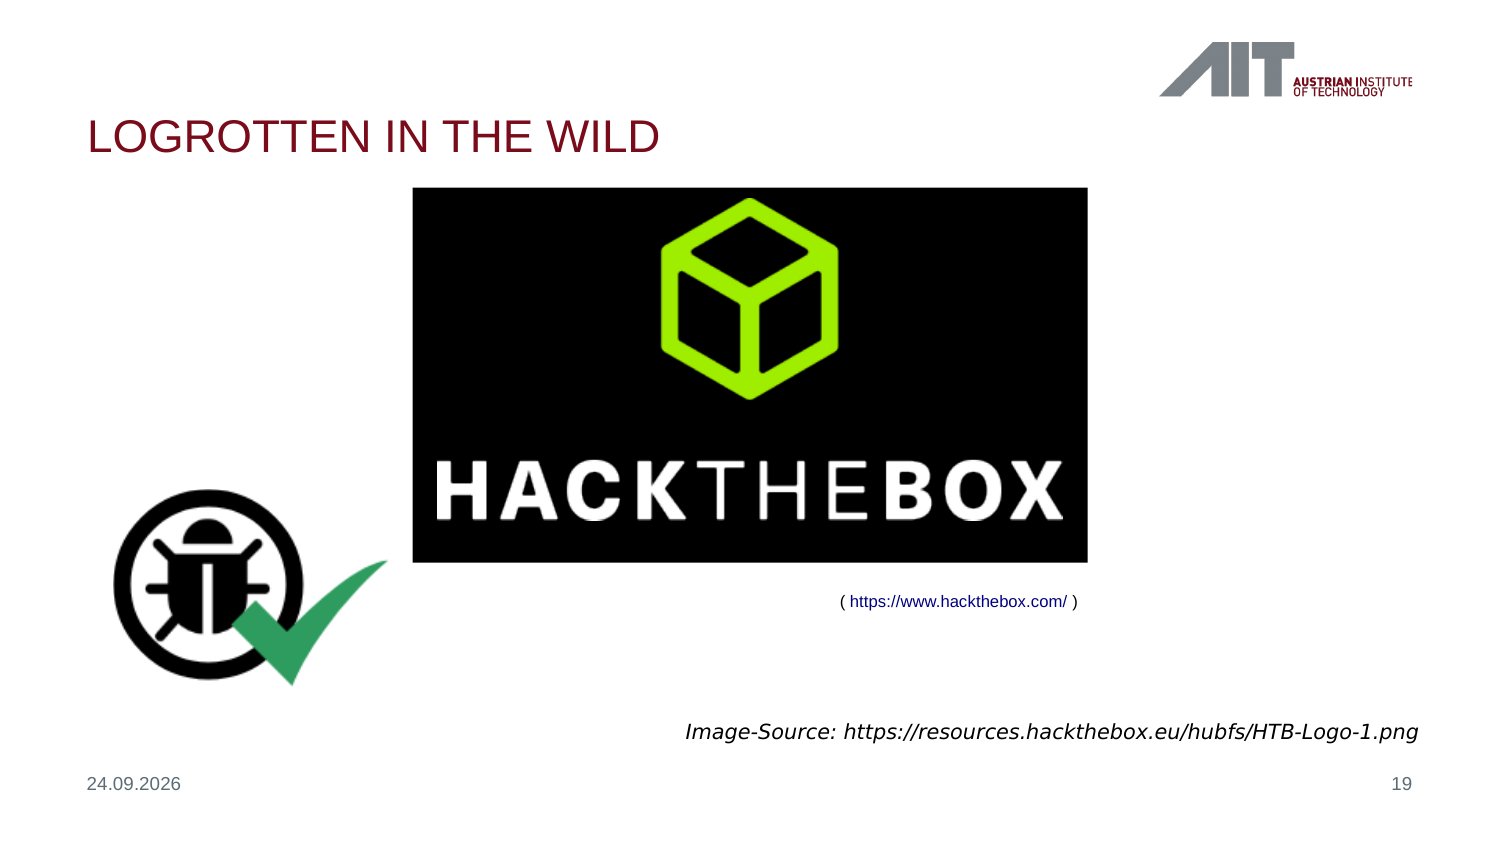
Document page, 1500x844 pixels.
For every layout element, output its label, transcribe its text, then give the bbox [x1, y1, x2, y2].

text_box Image-Source: https://resources.hackthebox.eu/hubfs/HTB-Logo-1.png [600, 712, 1463, 776]
slide_number <number> [1113, 776, 1413, 800]
text_box ( https://www.hackthebox.com/ ) [825, 585, 1426, 638]
picture [113, 489, 389, 687]
list [412, 187, 1088, 563]
slide_number 18.11.2022 [86, 771, 400, 800]
picture [437, 198, 1063, 521]
title Logrotten in the wild [86, 43, 1117, 162]
